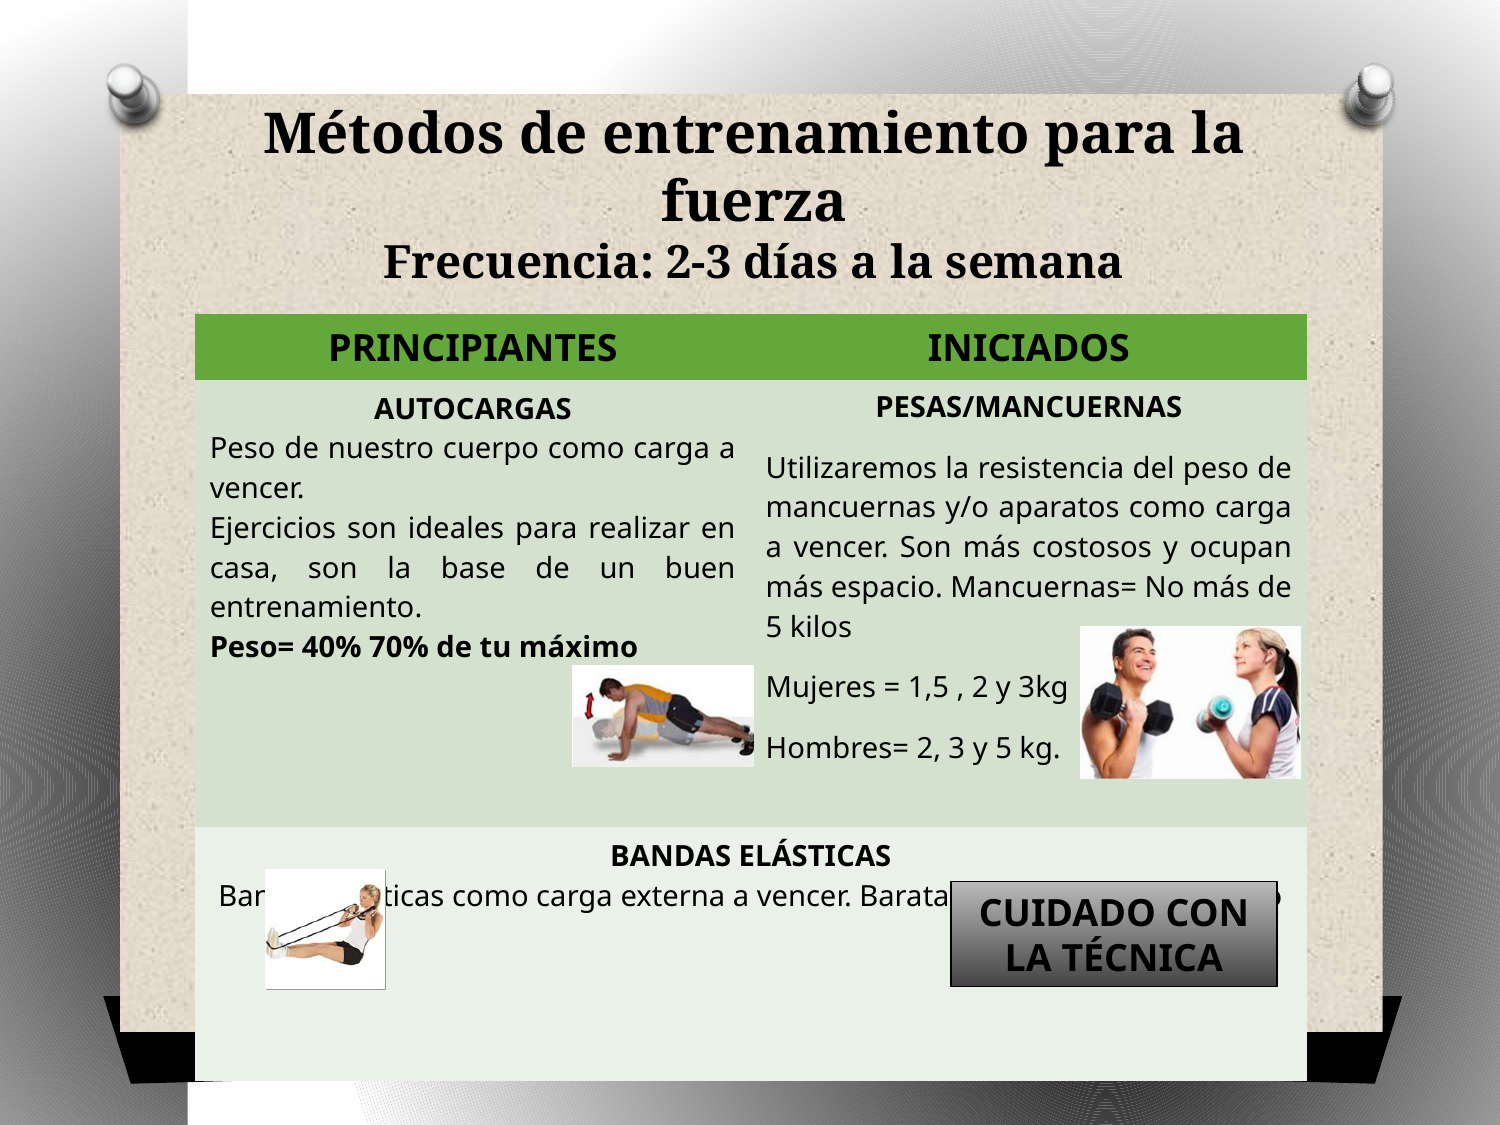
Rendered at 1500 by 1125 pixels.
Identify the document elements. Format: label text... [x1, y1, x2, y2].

picture [1307, 35, 1439, 1032]
table_header INICIADOS [751, 314, 1307, 380]
table_cell AUTOCARGAS Peso de nuestro cuerpo como carga a vencer. Ejercicios son ideales para realizar en casa, son la base de un buen entrenamiento. Peso= 40% 70% de tu máximo [195, 380, 751, 827]
title Métodos de entrenamiento para la fuerza Frecuencia: 2-3 días a la semana (Salud= Fuerza-Resistencia 40-70%) [183, 90, 1326, 315]
picture [265, 869, 386, 990]
table_cell PESAS/MANCUERNAS Utilizaremos la resistencia del peso de mancuernas y/o aparatos como carga a vencer. Son más costosos y ocupan más espacio. Mancuernas= No más de 5 kilos Mujeres = 1,5 , 2 y 3kg Hombres= 2, 3 y 5 kg. [751, 380, 1307, 827]
picture [76, 31, 197, 1032]
picture [572, 665, 754, 767]
text_box CUIDADO CON LA TÉCNICA [950, 881, 1278, 987]
table_header PRINCIPIANTES [195, 314, 751, 380]
picture [1080, 626, 1301, 779]
table_cell BANDAS ELÁSTICAS Bandas elásticas como carga externa a vencer. Baratas y ocupan poco espacio [195, 827, 1307, 1081]
